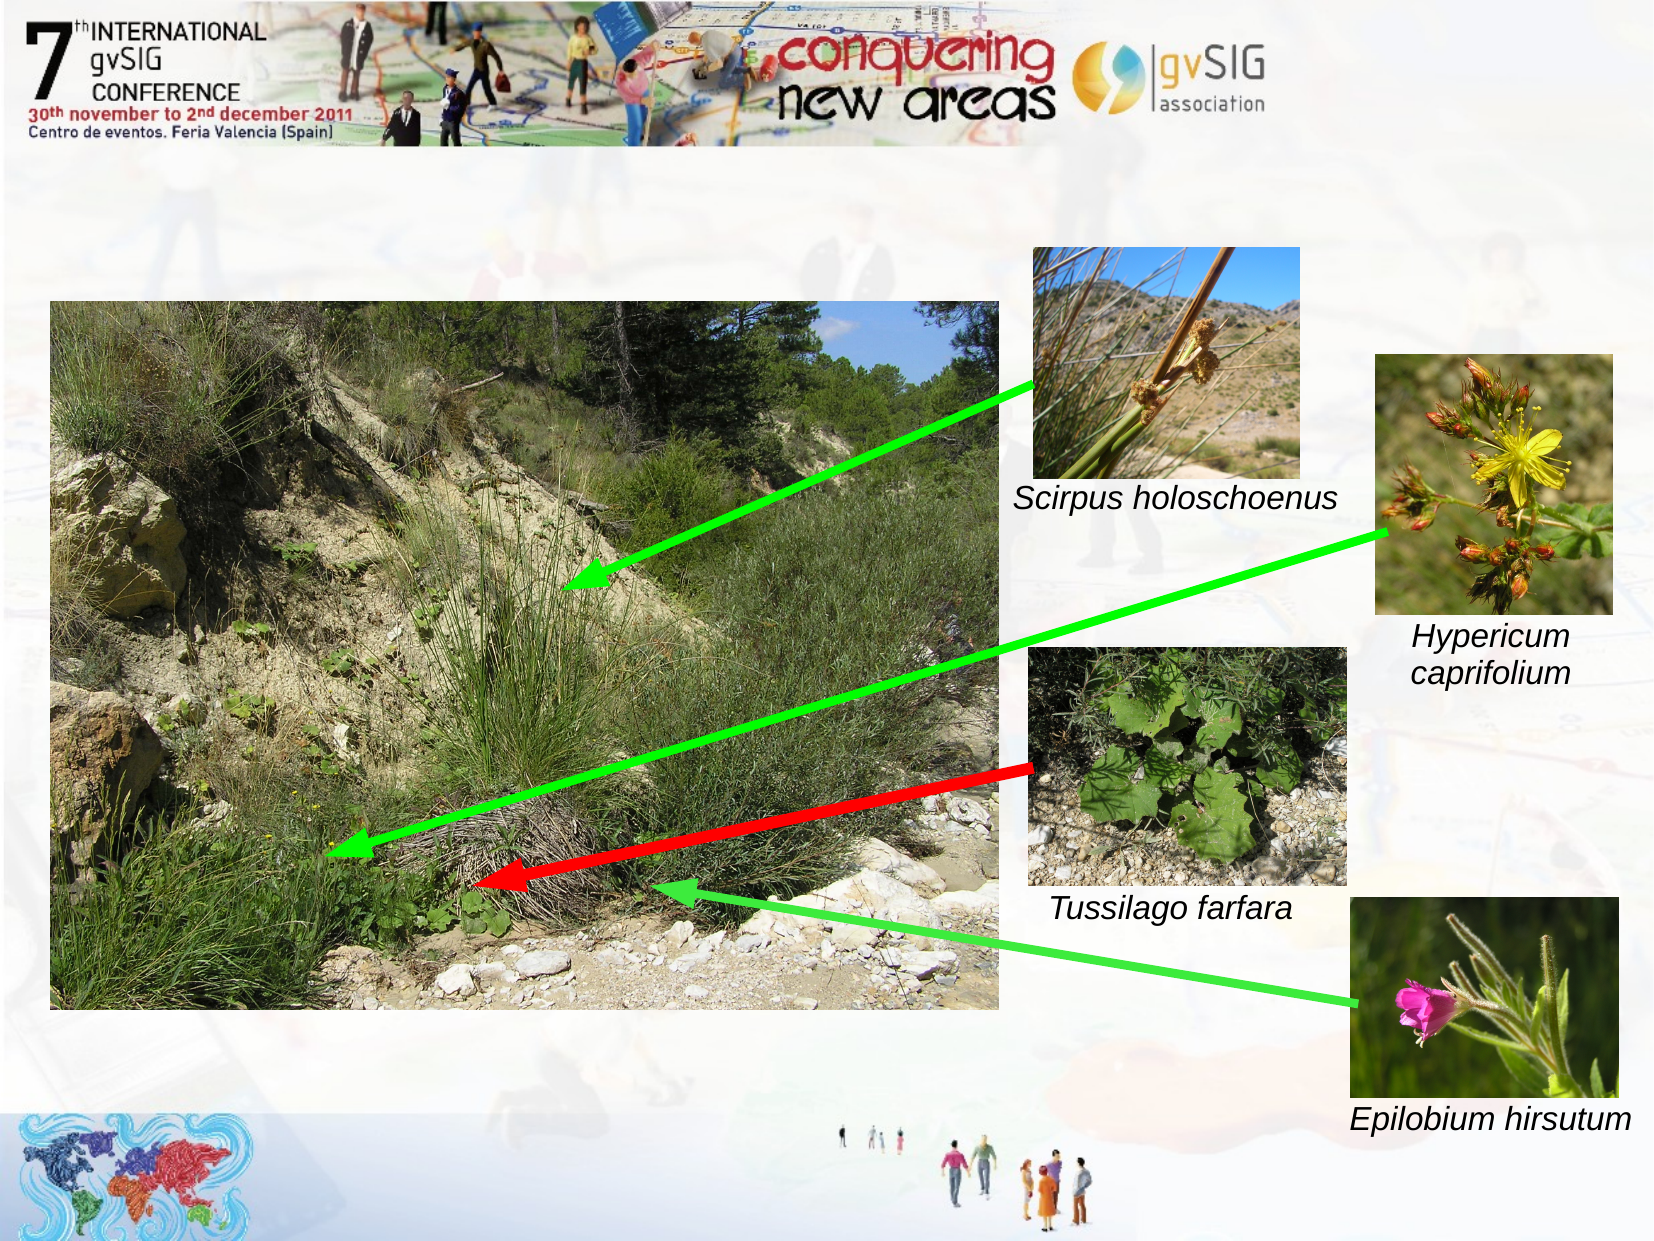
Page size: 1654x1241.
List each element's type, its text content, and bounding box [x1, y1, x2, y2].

text_box Hypericum caprifolium [1358, 610, 1625, 700]
picture [0, 0, 1654, 1241]
text_box Tussilago farfara [1033, 882, 1309, 934]
text_box Epilobium hirsutum [1334, 1092, 1648, 1179]
text_box Scirpus holoschoenus [998, 472, 1471, 525]
